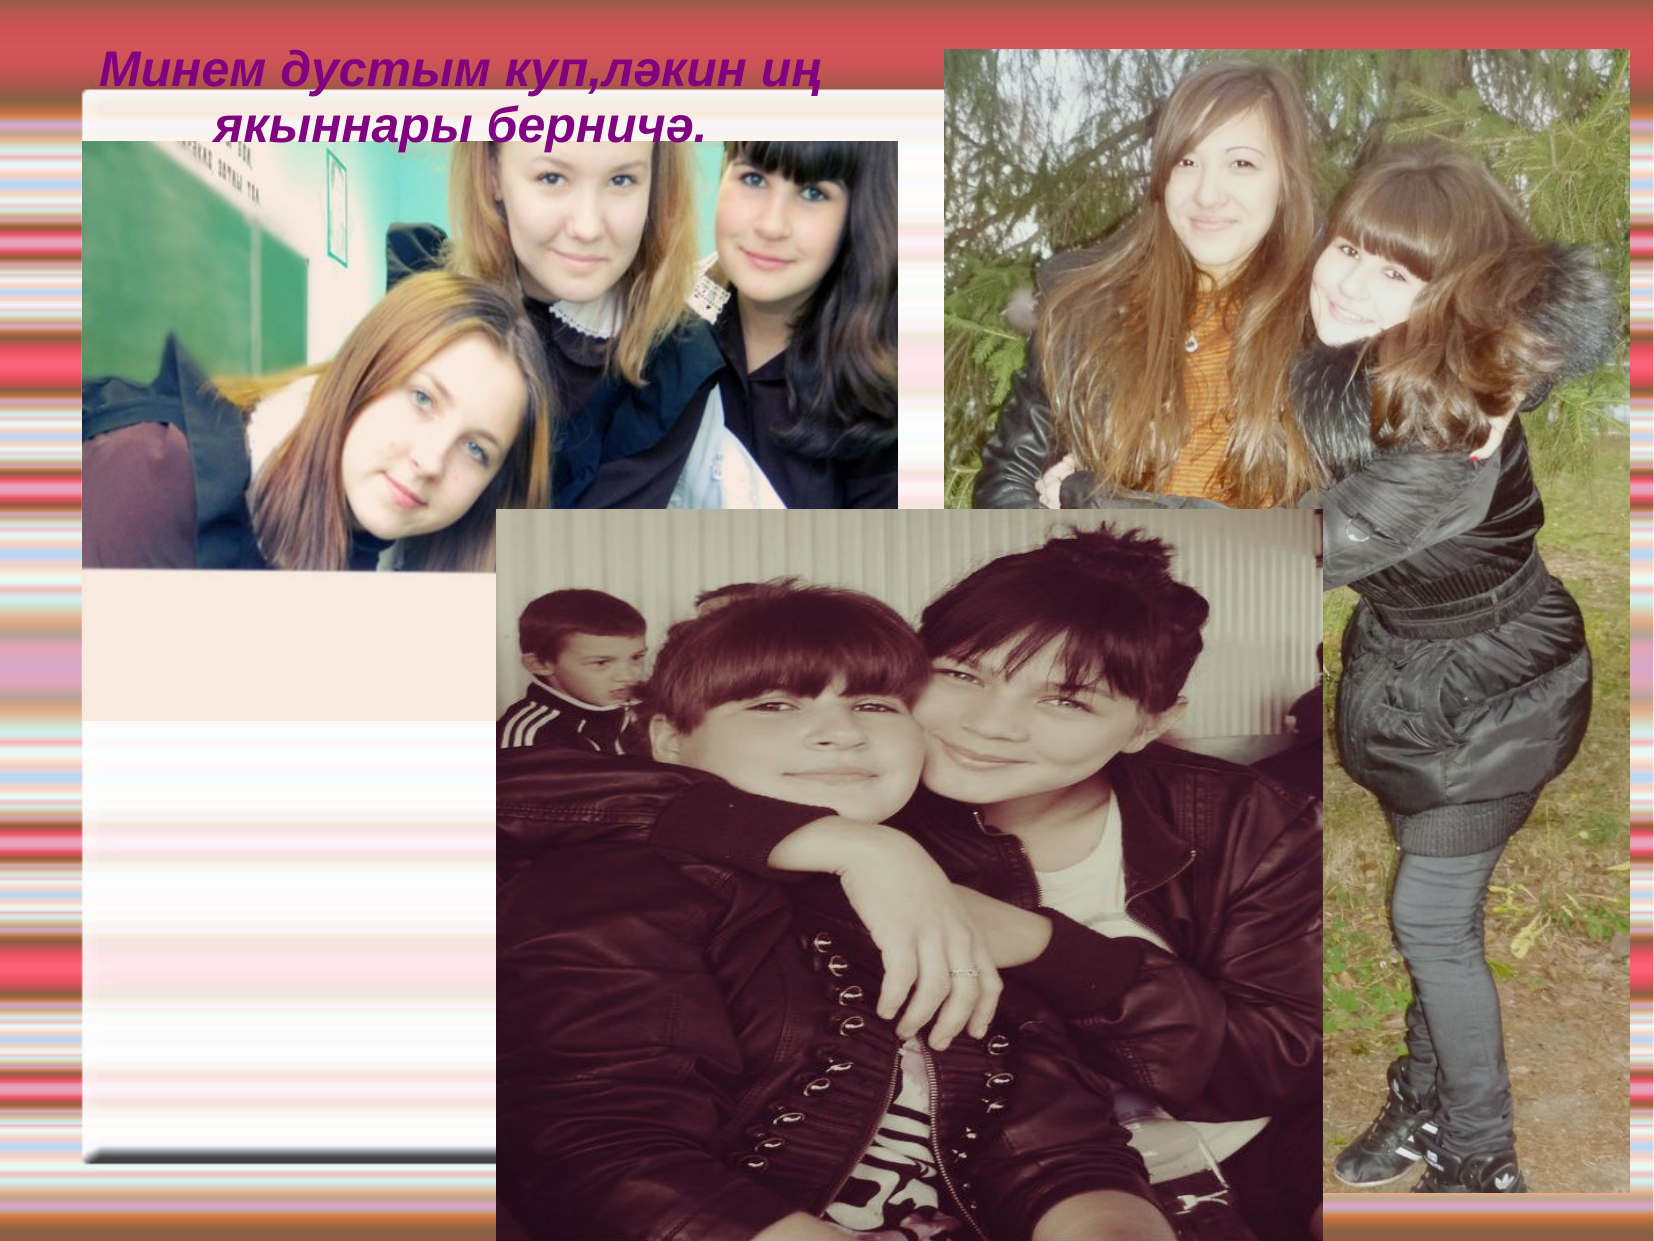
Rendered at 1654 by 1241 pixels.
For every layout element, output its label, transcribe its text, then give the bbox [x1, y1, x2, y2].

title Минем дустым куп,ләкин иң якыннары берничә. [0, 0, 922, 201]
picture [0, 0, 1654, 1241]
